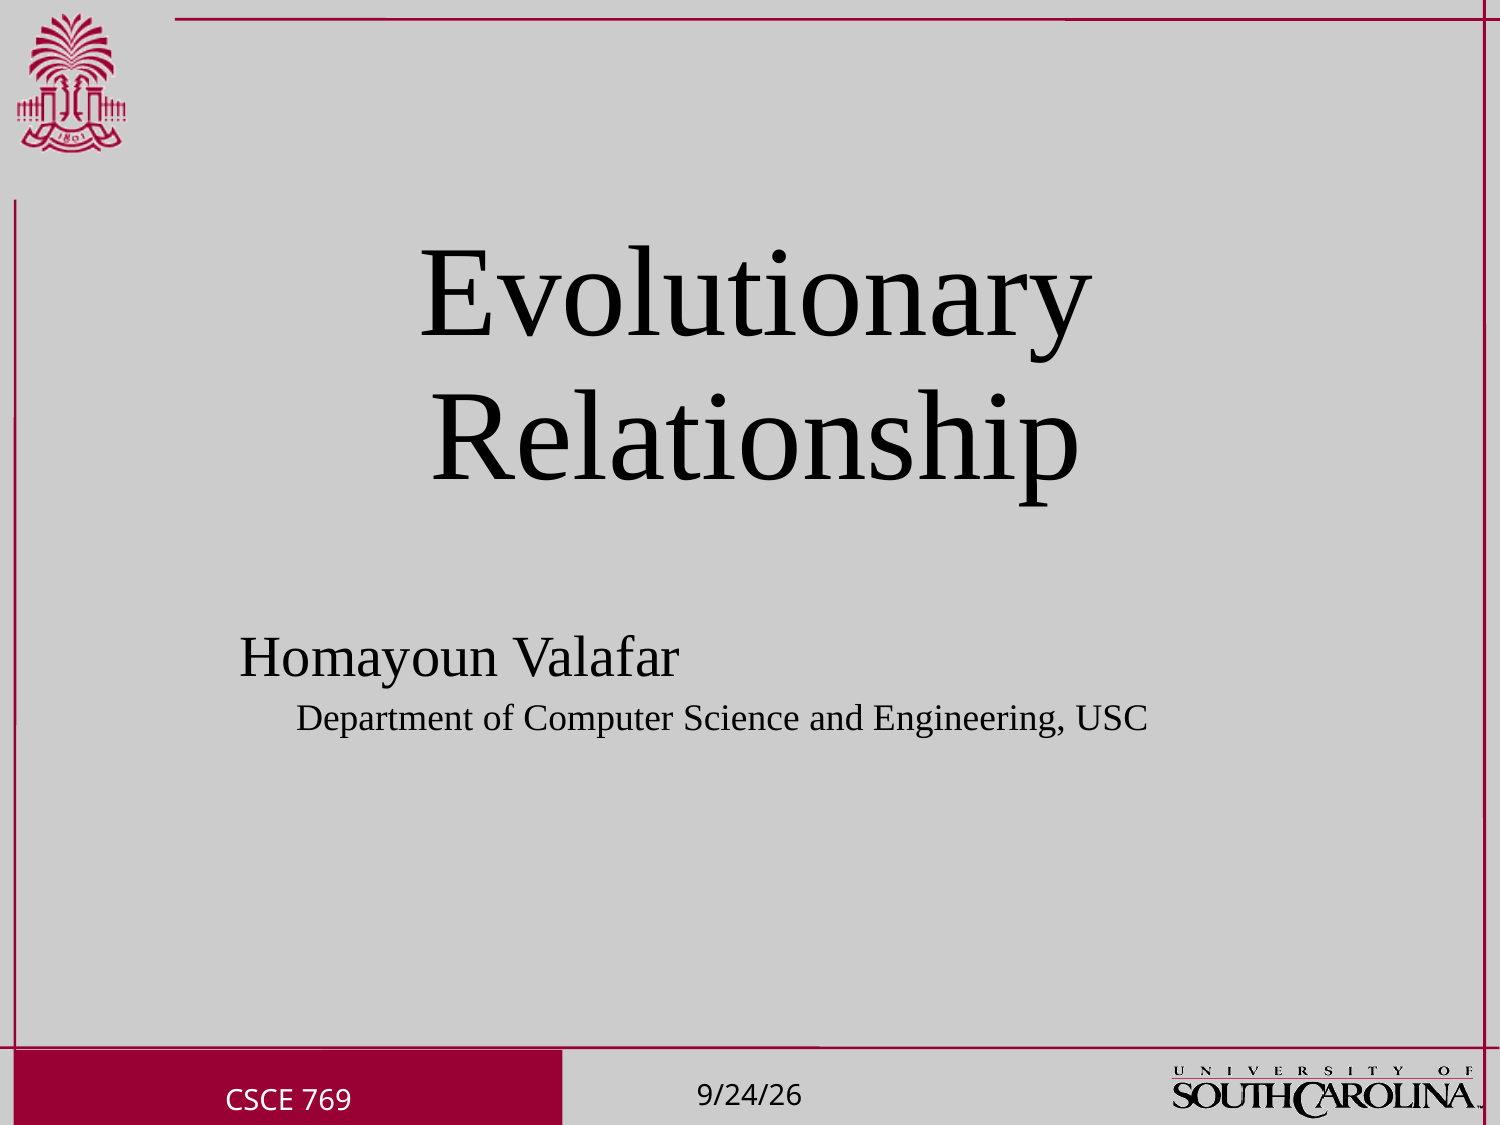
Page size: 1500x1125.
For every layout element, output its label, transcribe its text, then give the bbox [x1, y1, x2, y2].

title Evolutionary Relationship [200, 162, 1313, 558]
picture [12, 12, 131, 155]
subtitle Homayoun Valafar Department of Computer Science and Engineering, USC [225, 612, 1276, 920]
picture [1162, 1050, 1483, 1125]
